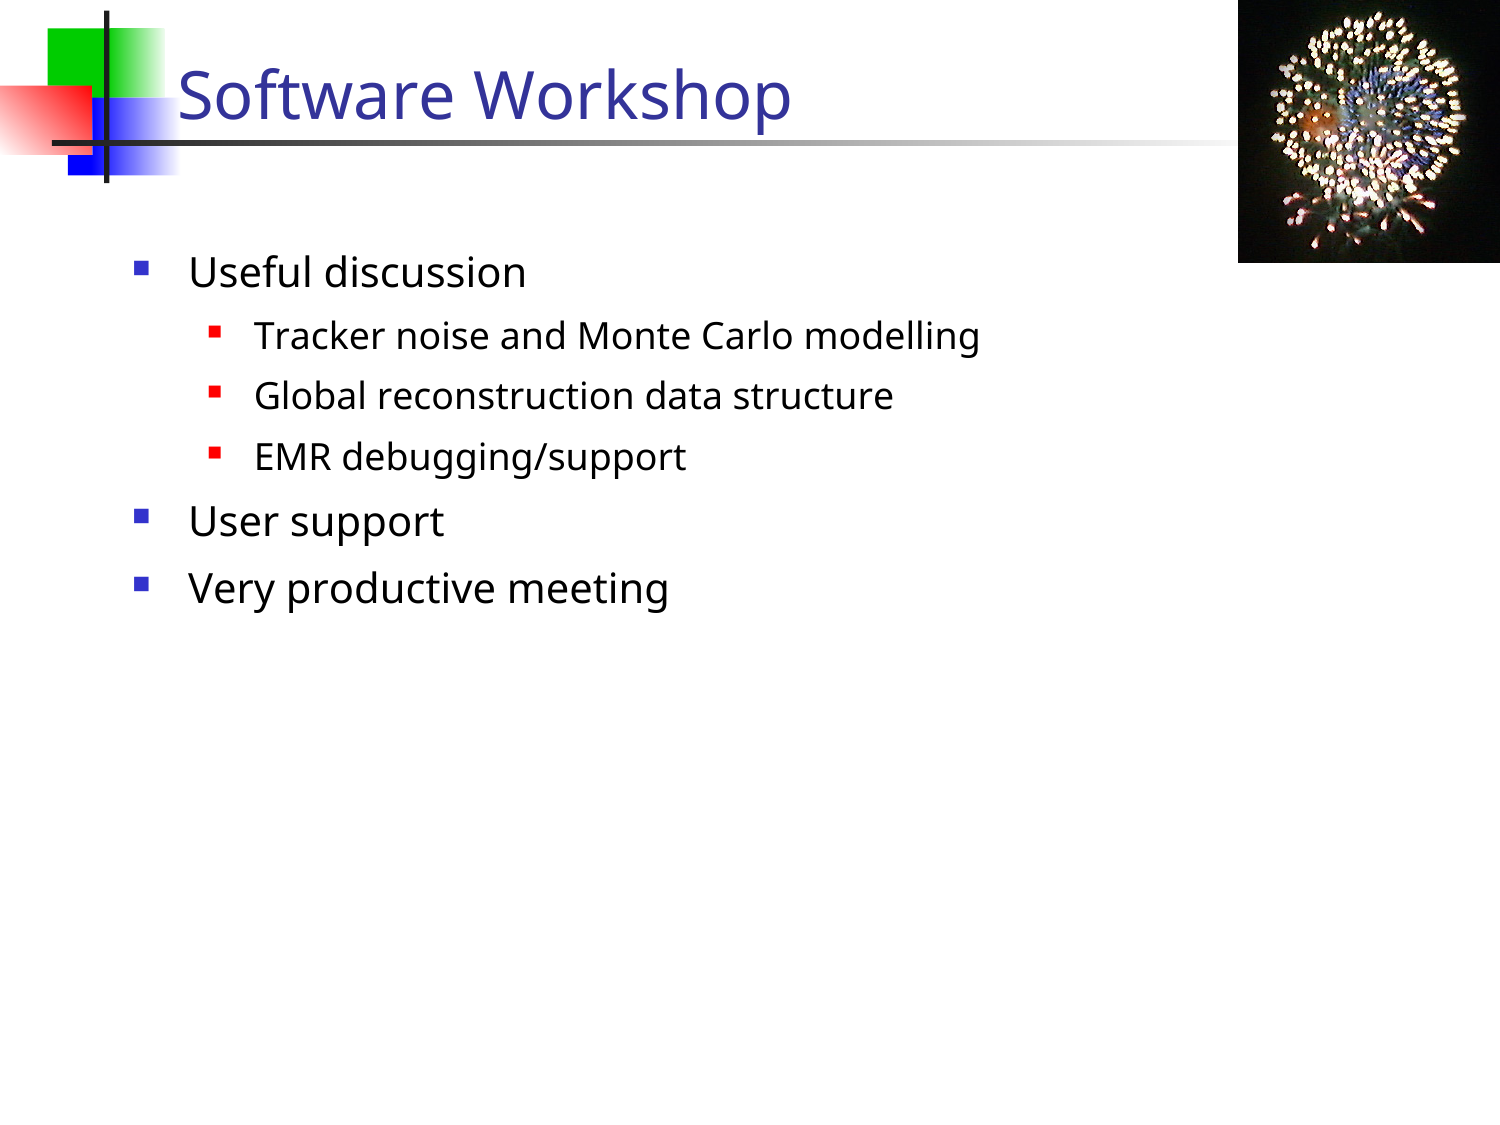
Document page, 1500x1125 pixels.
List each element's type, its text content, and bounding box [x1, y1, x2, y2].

list Useful discussion Tracker noise and Monte Carlo modelling Global reconstruction data structure EMR debugging/support User support Very productive meeting [117, 235, 1393, 623]
title Software Workshop [162, 0, 1238, 188]
picture [1238, 0, 1500, 263]
